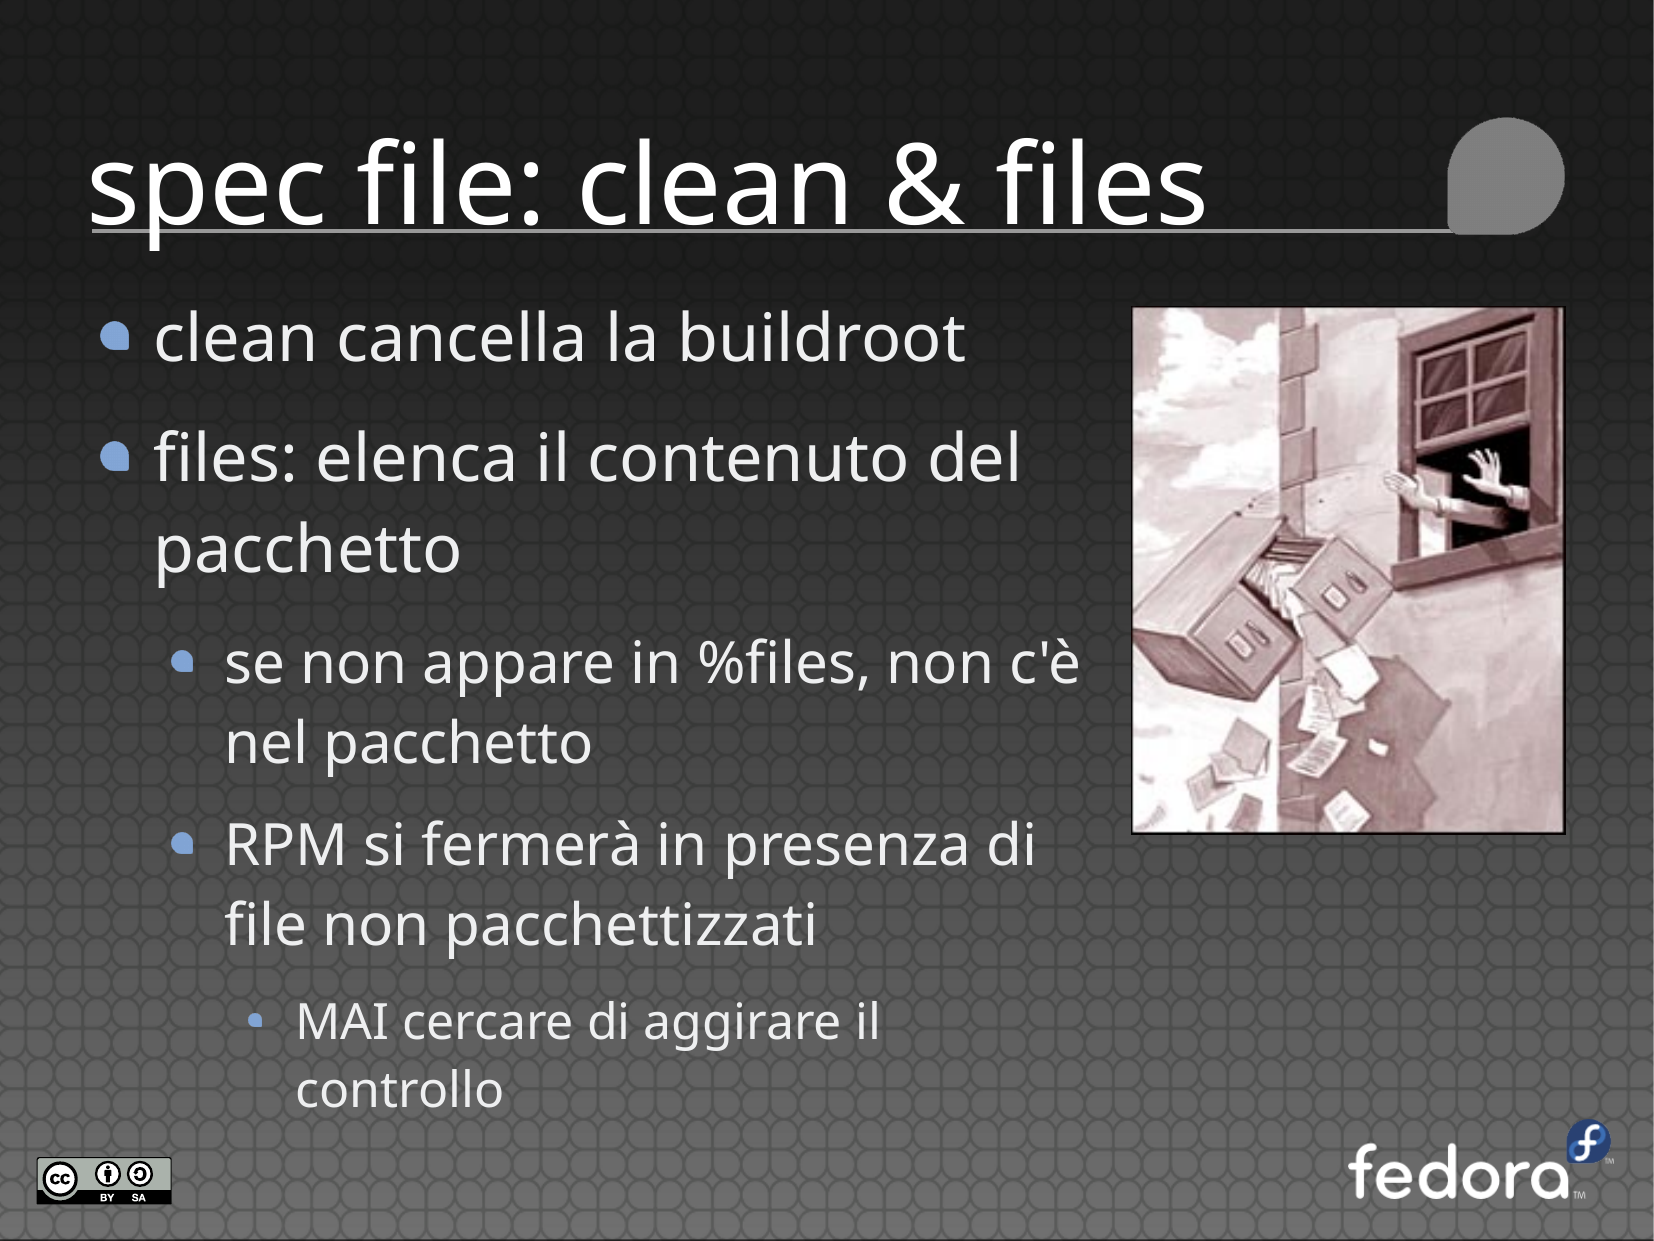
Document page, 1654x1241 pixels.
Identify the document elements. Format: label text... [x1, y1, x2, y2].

list clean cancella la buildroot files: elenca il contenuto del pacchetto se non appare in %files, non c'è nel pacchetto RPM si fermerà in presenza di file non pacchettizzati MAI cercare di aggirare il controllo [82, 290, 1093, 960]
title spec file: clean & files [86, 112, 1576, 249]
picture [0, 0, 1654, 1241]
